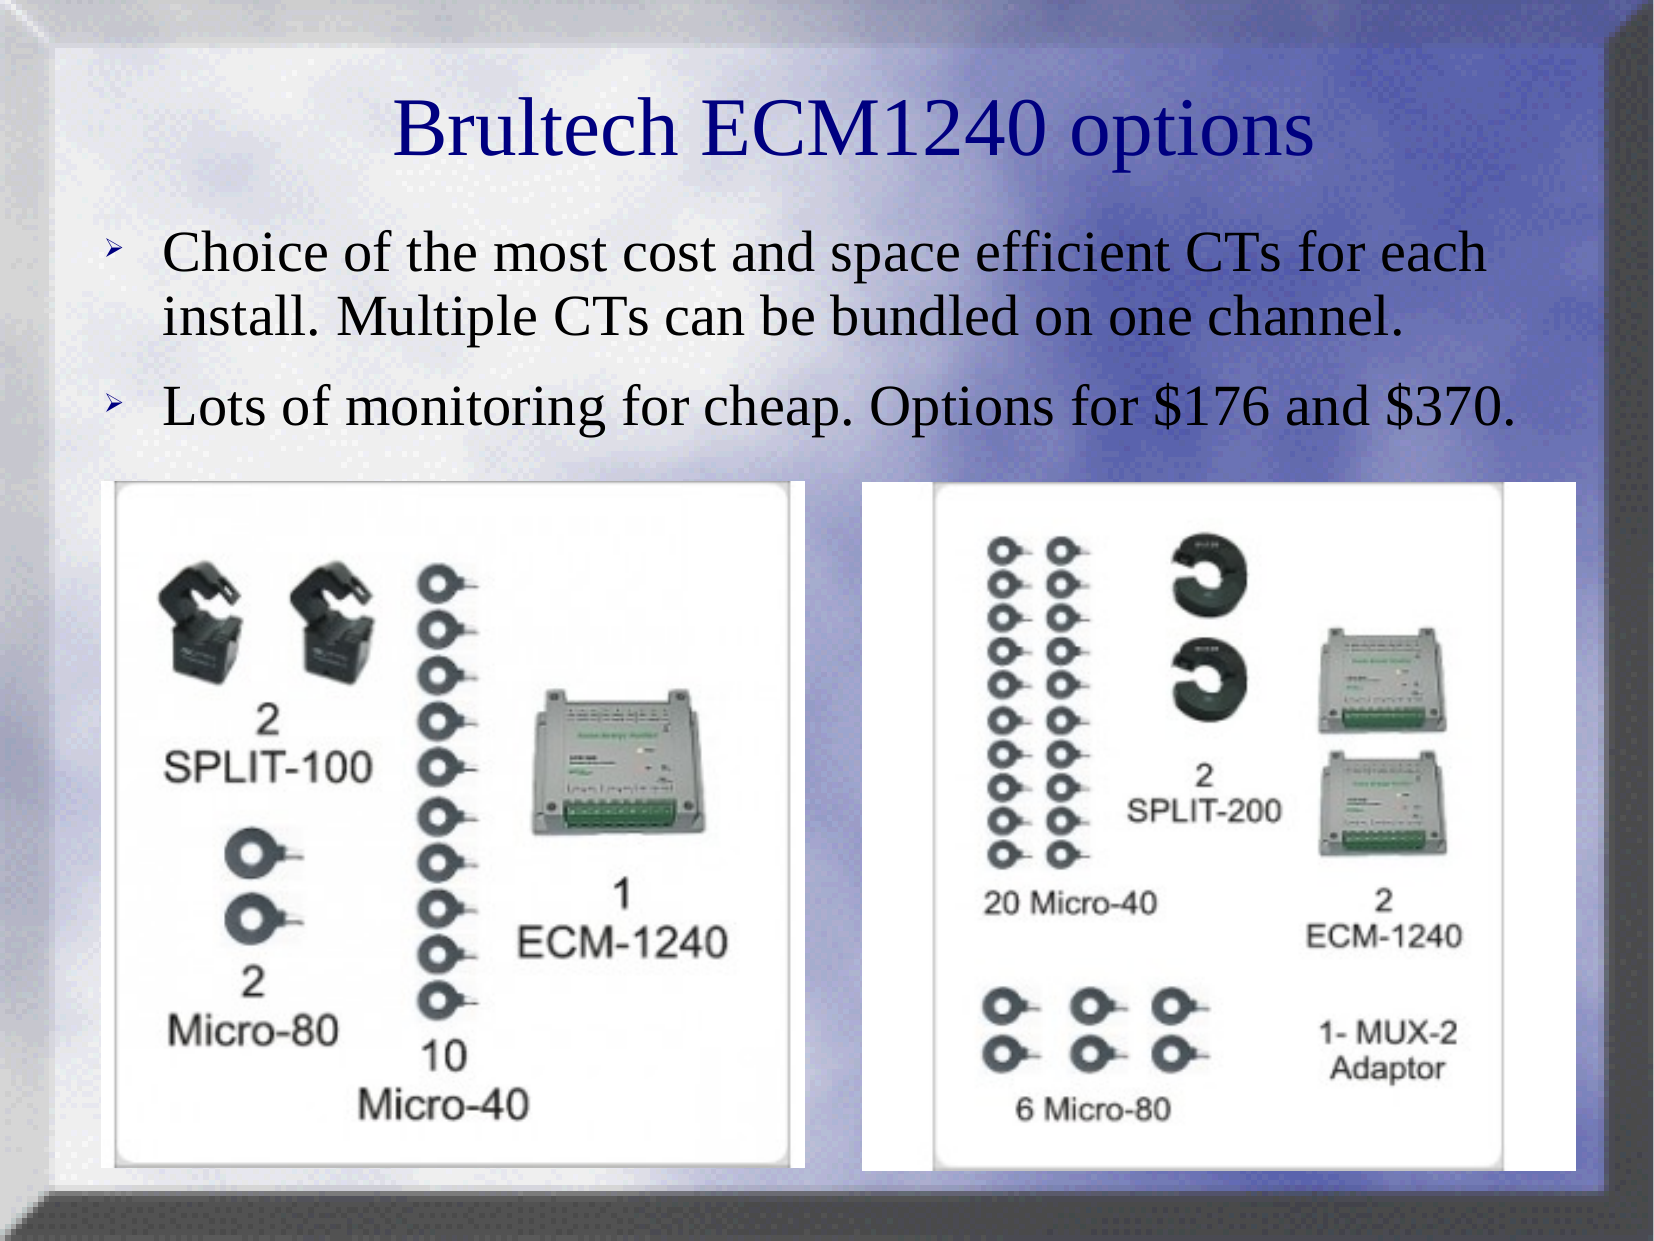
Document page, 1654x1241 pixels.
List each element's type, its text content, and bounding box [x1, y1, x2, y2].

picture [0, 0, 1654, 1241]
list Choice of the most cost and space efficient CTs for each install. Multiple CTs can be bundled on one channel. Lots of monitoring for cheap. Options for $176 and $370. [103, 219, 1571, 439]
title Brultech ECM1240 options [95, 79, 1555, 175]
